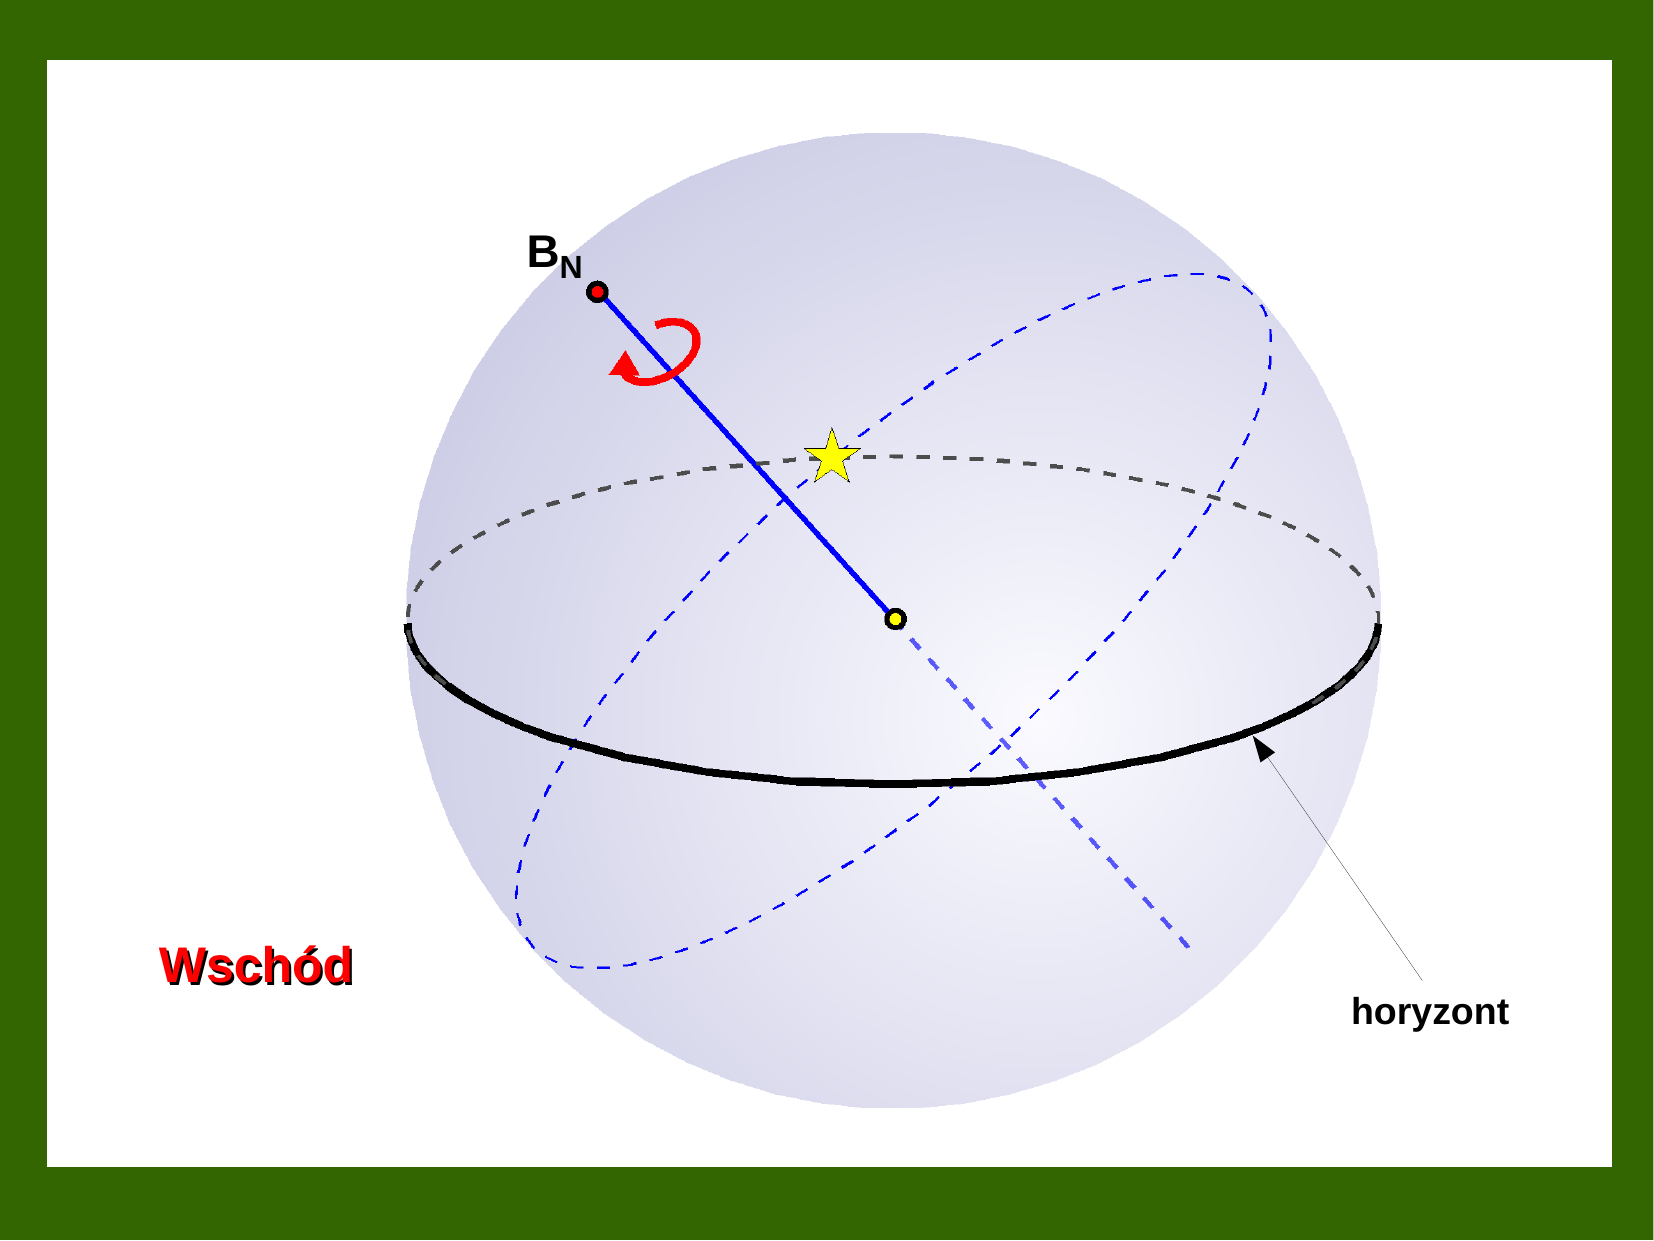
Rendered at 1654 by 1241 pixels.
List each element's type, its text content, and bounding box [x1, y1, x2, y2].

text_box Wschód [144, 930, 369, 1001]
picture [47, 60, 1612, 1168]
text_box BN [511, 218, 598, 293]
text_box horyzont [1336, 983, 1525, 1041]
